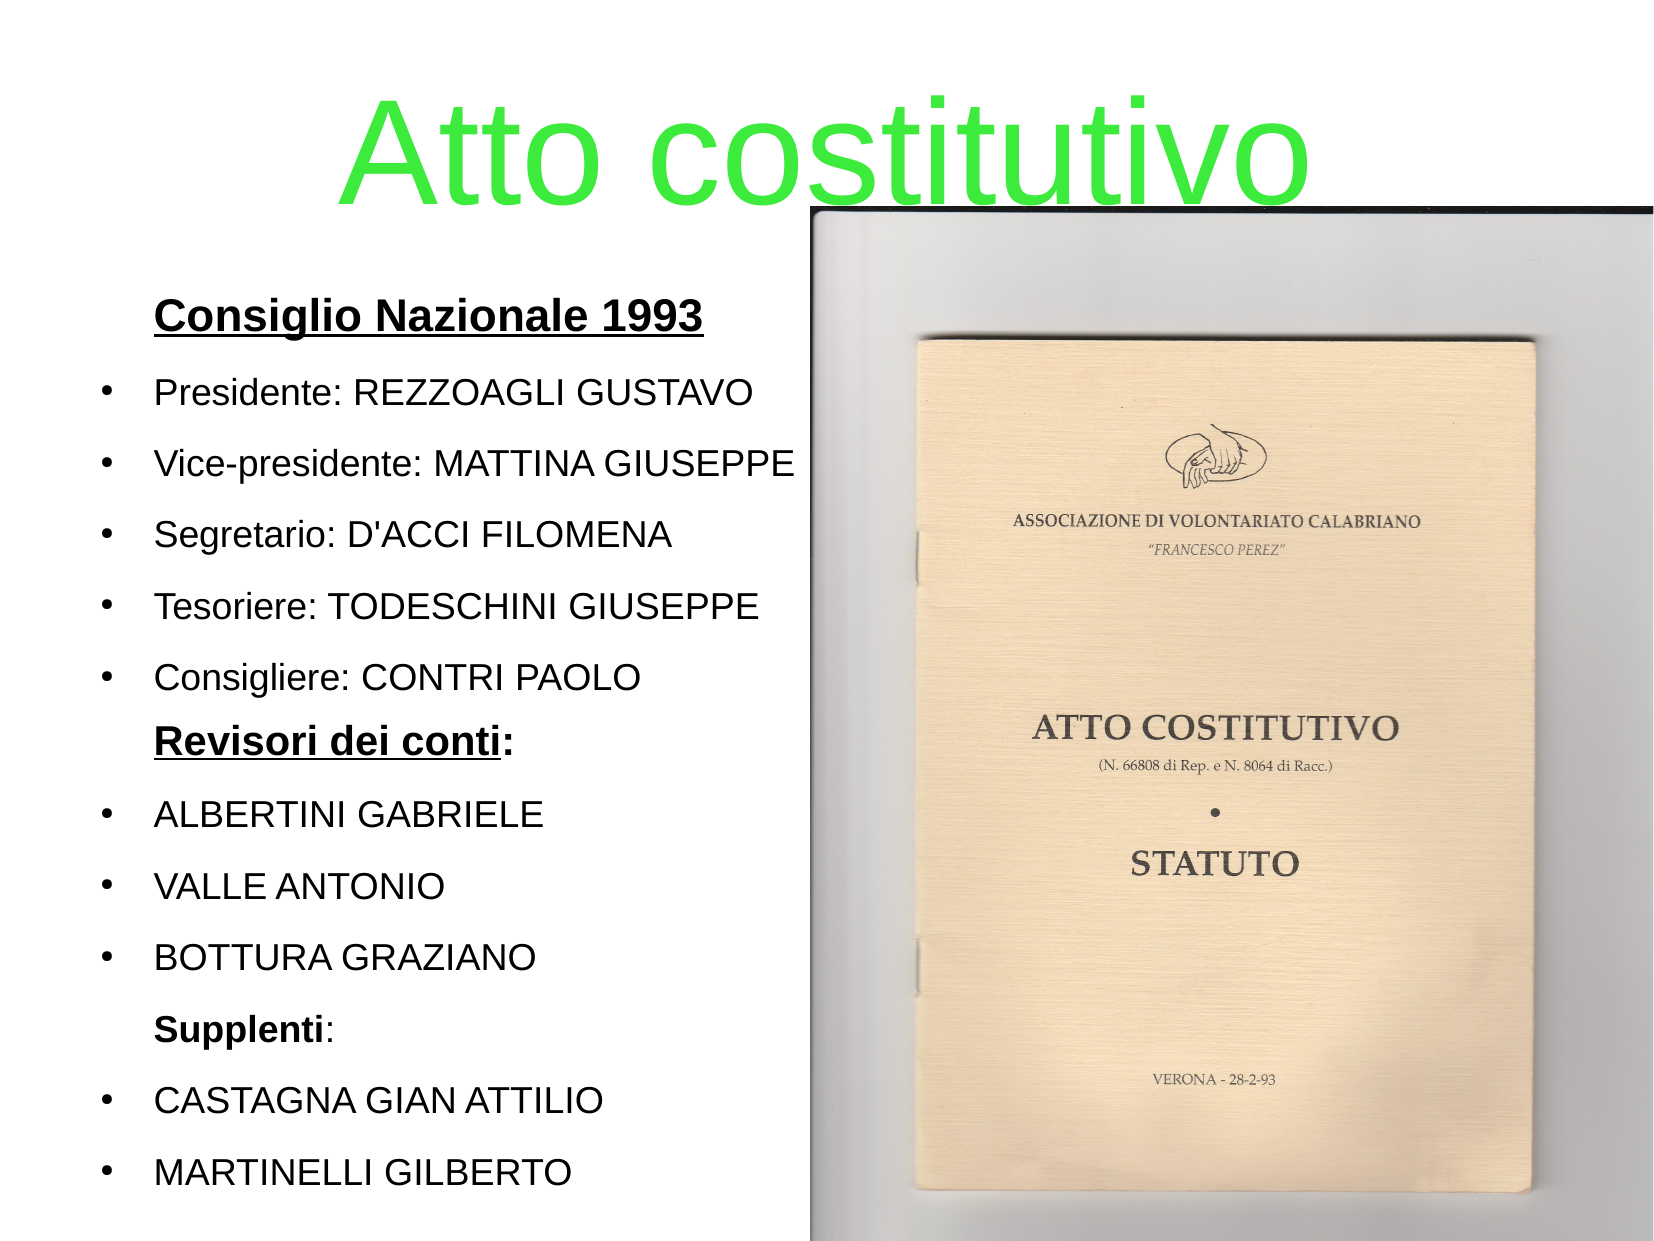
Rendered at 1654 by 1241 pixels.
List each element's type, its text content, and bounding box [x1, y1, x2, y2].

list Consiglio Nazionale 1993 Presidente: REZZOAGLI GUSTAVO Vice-presidente: MATTINA GIUSEPPE Segretario: D'ACCI FILOMENA Tesoriere: TODESCHINI GIUSEPPE Consigliere: CONTRI PAOLO [82, 290, 809, 701]
title Atto costitutivo [82, 49, 1571, 257]
picture [810, 206, 1654, 1241]
list Revisori dei conti: ALBERTINI GABRIELE VALLE ANTONIO BOTTURA GRAZIANO Supplenti: CASTAGNA GIAN ATTILIO MARTINELLI GILBERTO [82, 717, 809, 1196]
